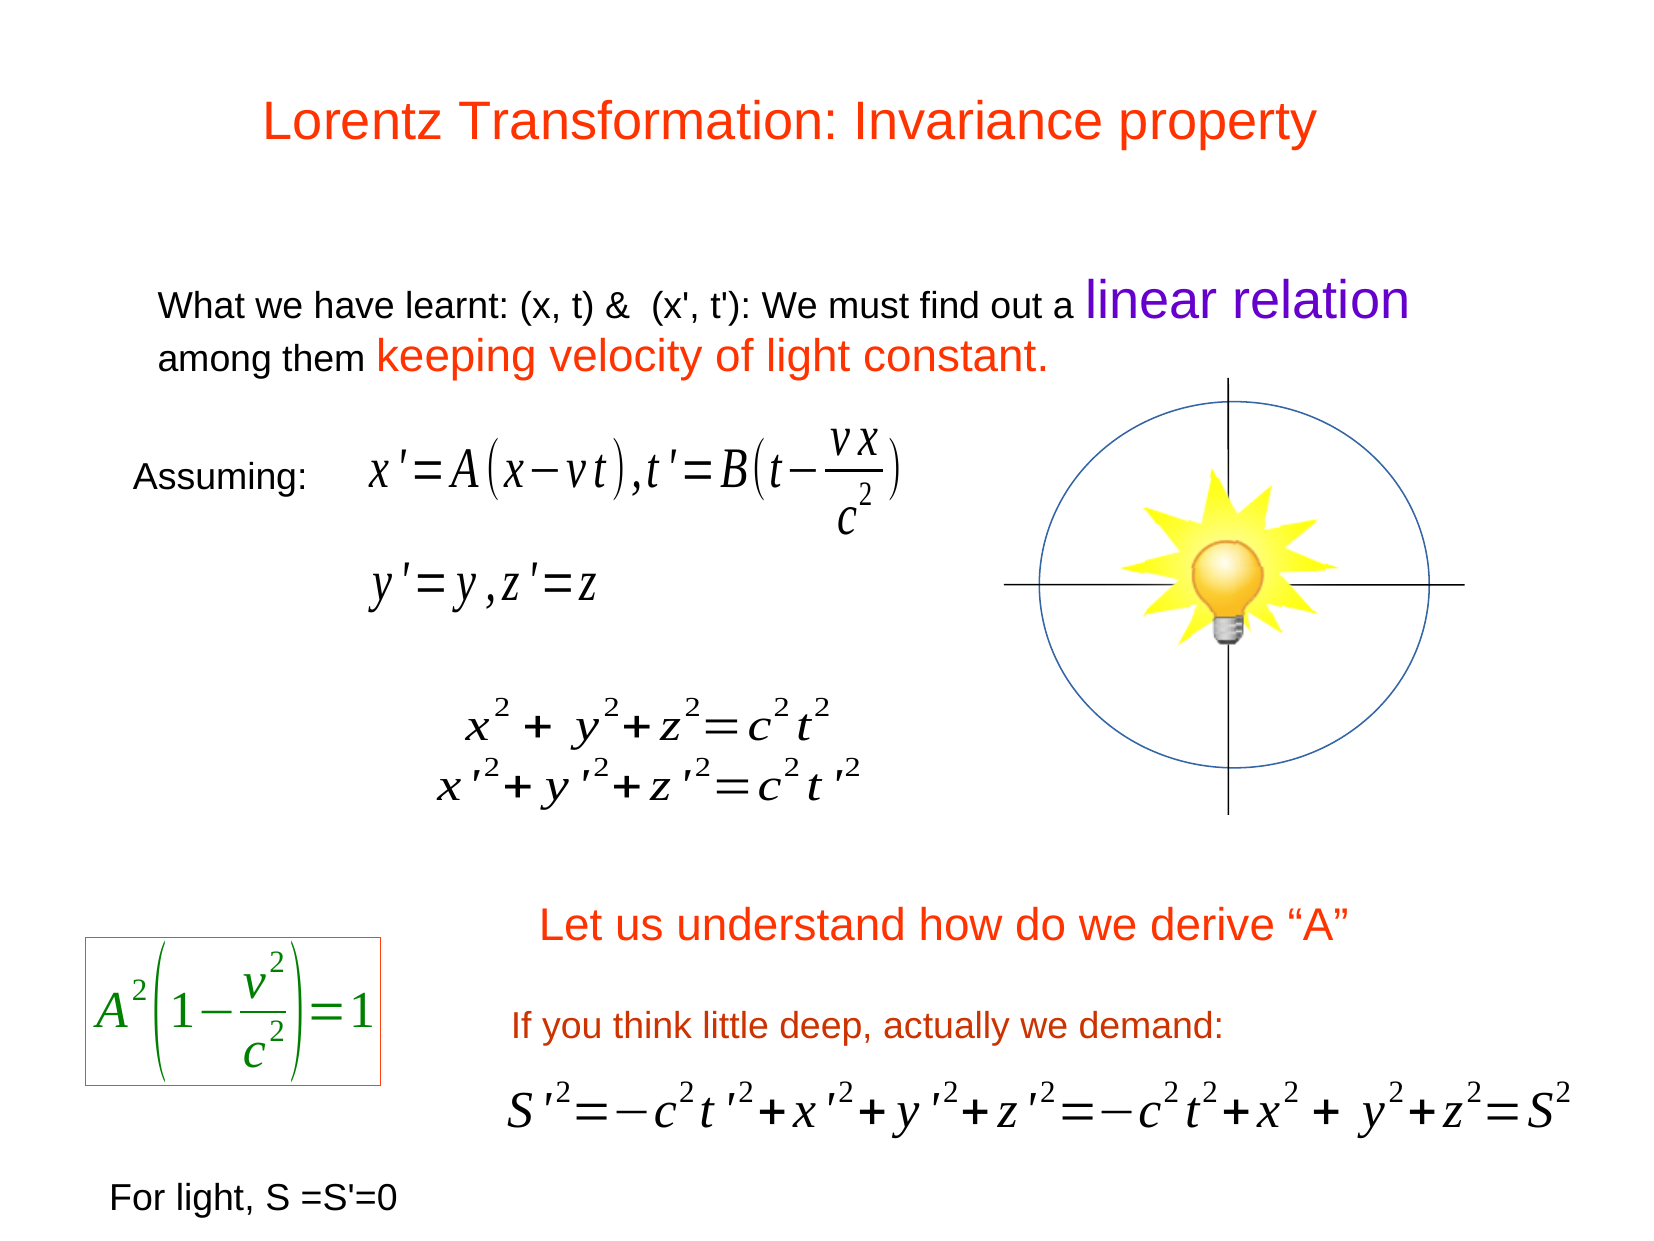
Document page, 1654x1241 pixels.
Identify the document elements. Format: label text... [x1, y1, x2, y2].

text_box [1039, 586, 1227, 768]
text_box Assuming: [118, 448, 335, 520]
text_box [1351, 438, 1430, 584]
text_box [1126, 401, 1227, 432]
text_box For light, S =S'=0 [94, 1169, 496, 1230]
text_box Lorentz Transformation: Invariance property [248, 83, 1332, 164]
chart [85, 937, 381, 1086]
chart [425, 692, 870, 811]
text_box If you think little deep, actually we demand: [496, 997, 1250, 1058]
chart [360, 403, 910, 651]
text_box What we have learnt: (x, t) & (x', t'): We must find out a linear relation among them keeping velocity of light constant. [142, 261, 1382, 390]
chart [499, 1074, 1577, 1140]
text_box Let us understand how do we derive “A” [524, 891, 1365, 962]
text_box [1230, 401, 1330, 429]
text_box [1039, 452, 1103, 583]
picture [1098, 425, 1357, 684]
text_box [1230, 586, 1430, 768]
